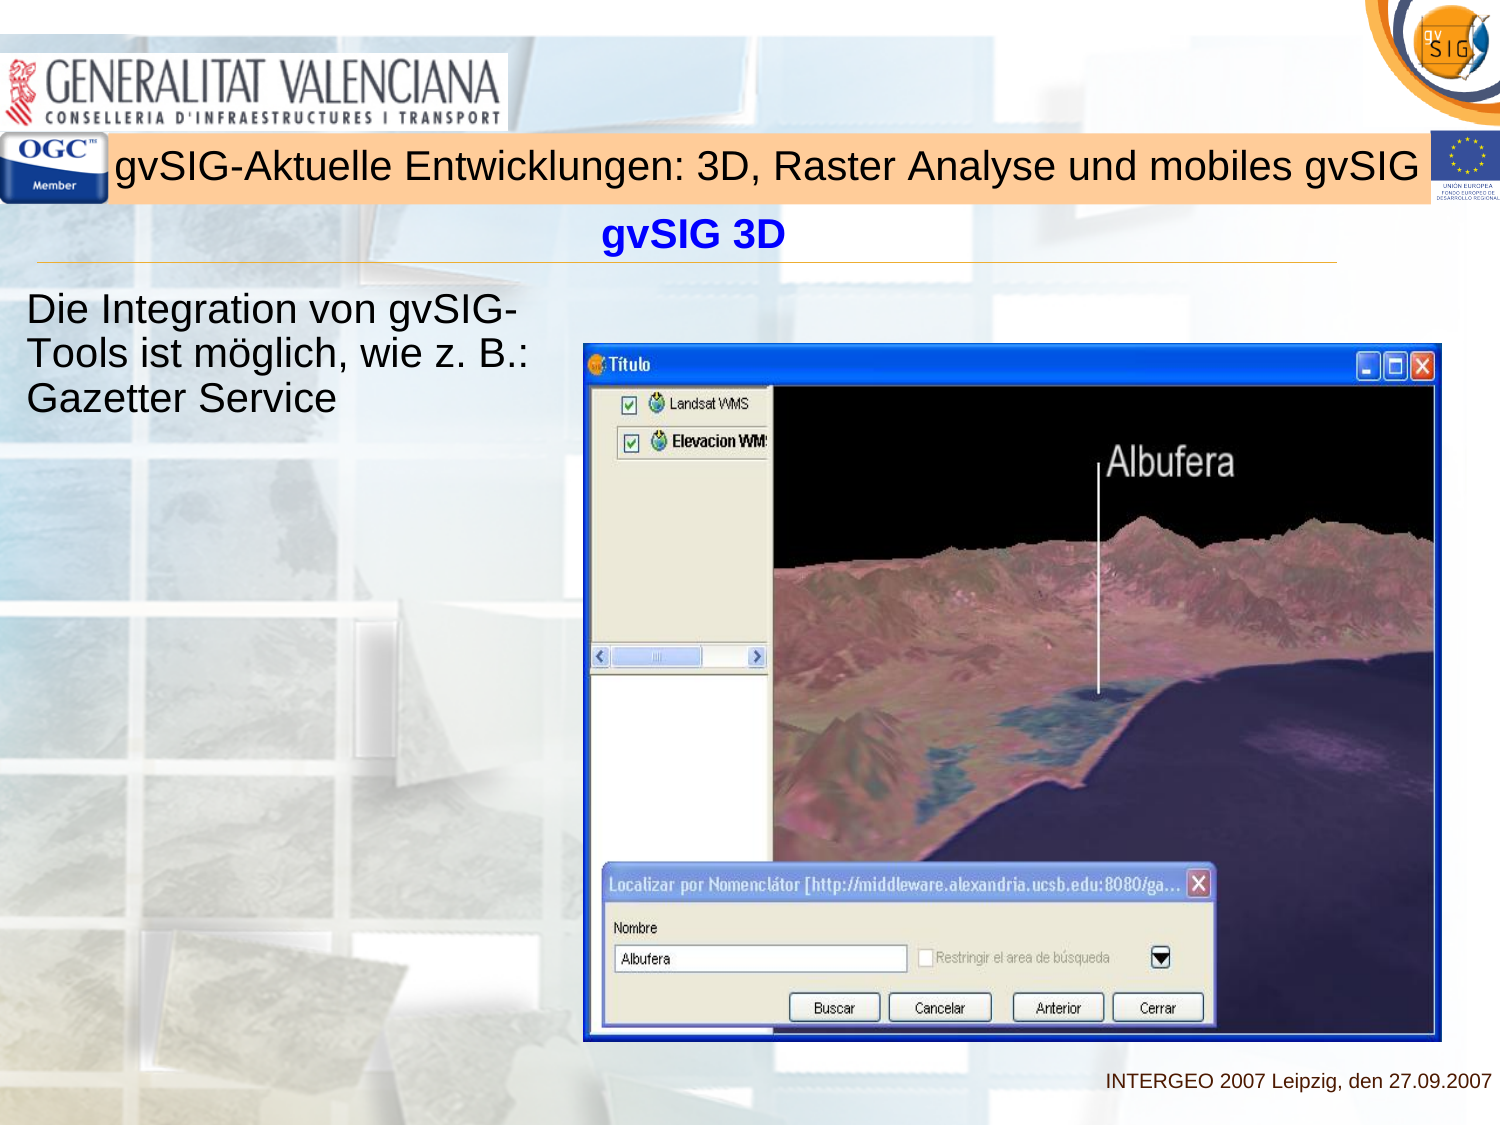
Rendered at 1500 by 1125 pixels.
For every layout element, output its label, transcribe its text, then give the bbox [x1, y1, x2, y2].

text_box INTERGEO 2007 Leipzig, den 27.09.2007 [1103, 1070, 1495, 1094]
text_box [108, 133, 1431, 145]
picture [0, 53, 508, 131]
picture [583, 343, 1442, 1042]
picture [0, 132, 109, 204]
text_box gvSIG 3D [56, 212, 1332, 261]
text_box gvSIG-Aktuelle Entwicklungen: 3D, Raster Analyse und mobiles gvSIG [102, 145, 1434, 193]
picture [1429, 129, 1500, 200]
picture [1363, 0, 1500, 127]
text_box Die Integration von gvSIG- Tools ist möglich, wie z. B.: Gazetter Service [12, 287, 555, 425]
text_box [108, 193, 1431, 205]
